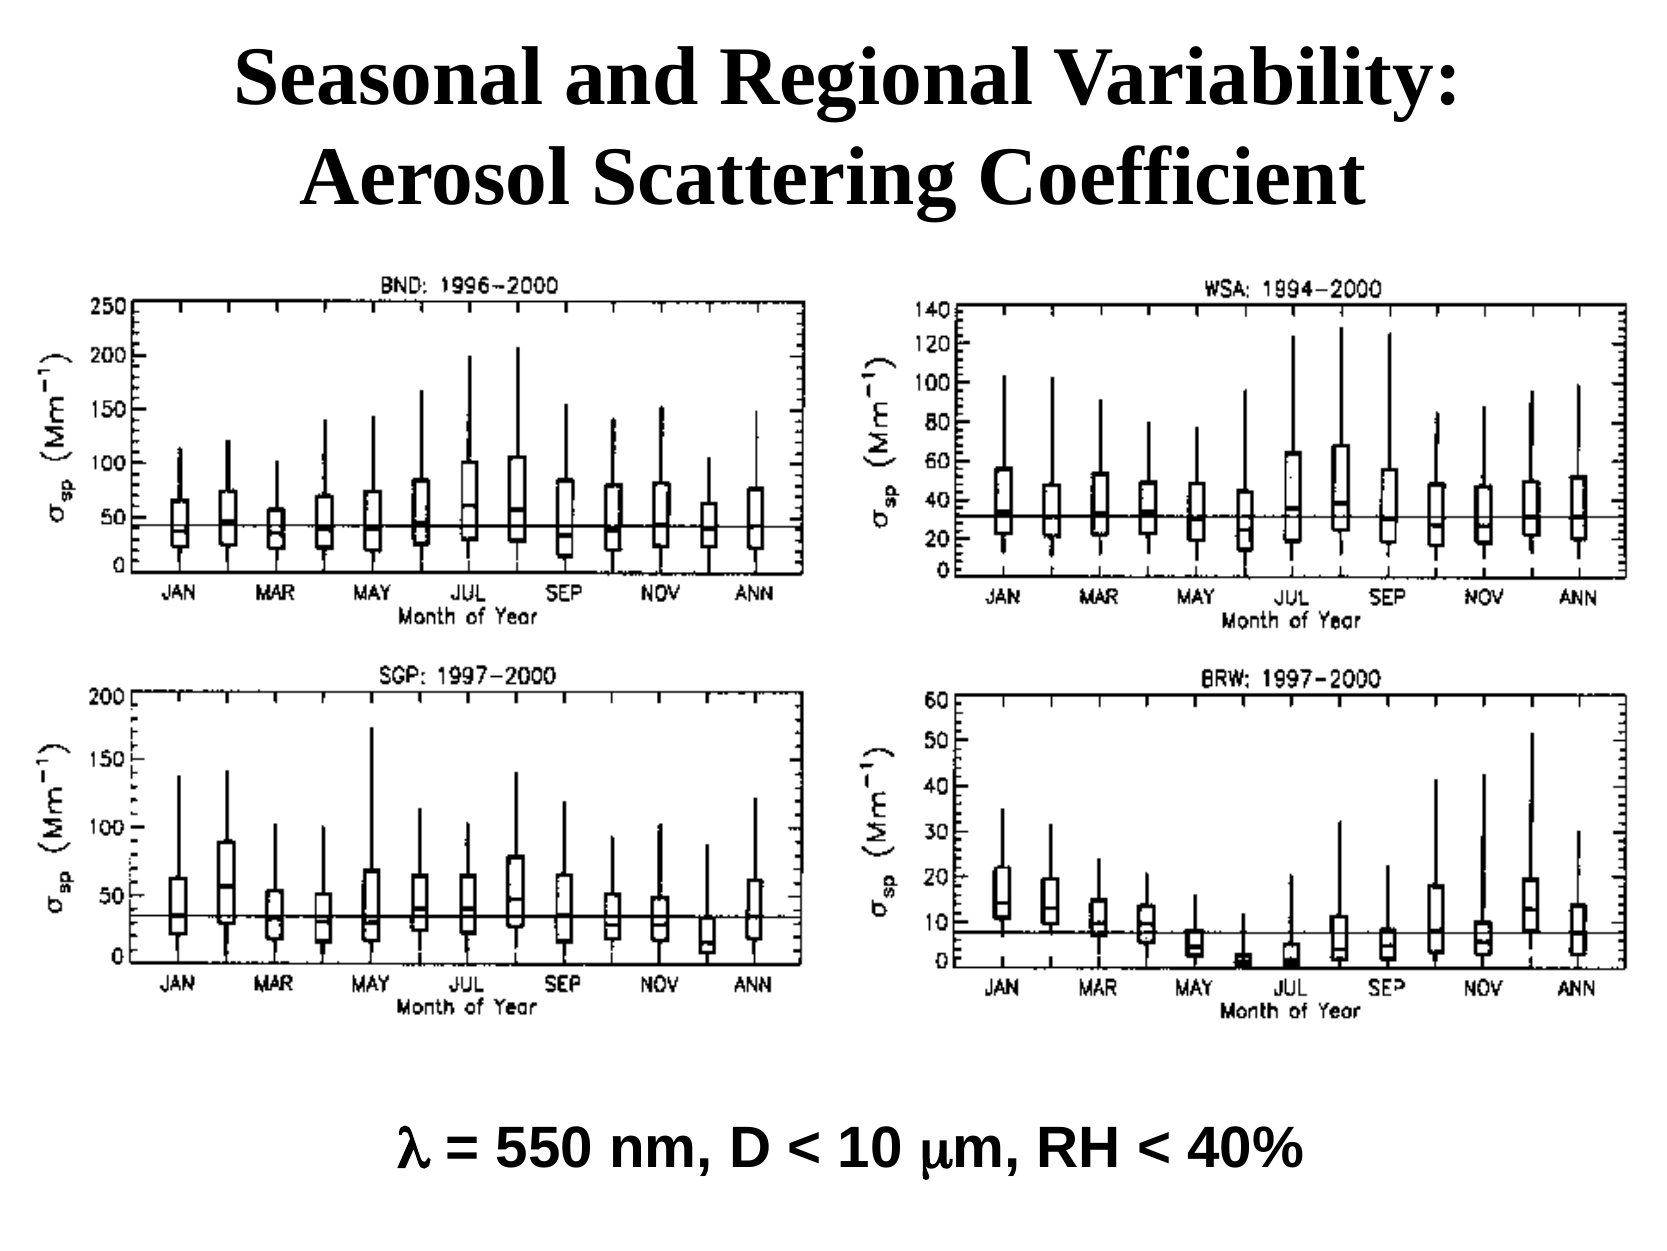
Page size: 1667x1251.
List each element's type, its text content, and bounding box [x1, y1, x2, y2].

text_box  = 550 nm, D < 10 m, RH < 40% [0, 1101, 1667, 1187]
picture [843, 269, 1641, 1035]
title Seasonal and Regional Variability: Aerosol Scattering Coefficient [0, 1, 1667, 241]
picture [21, 258, 816, 1020]
